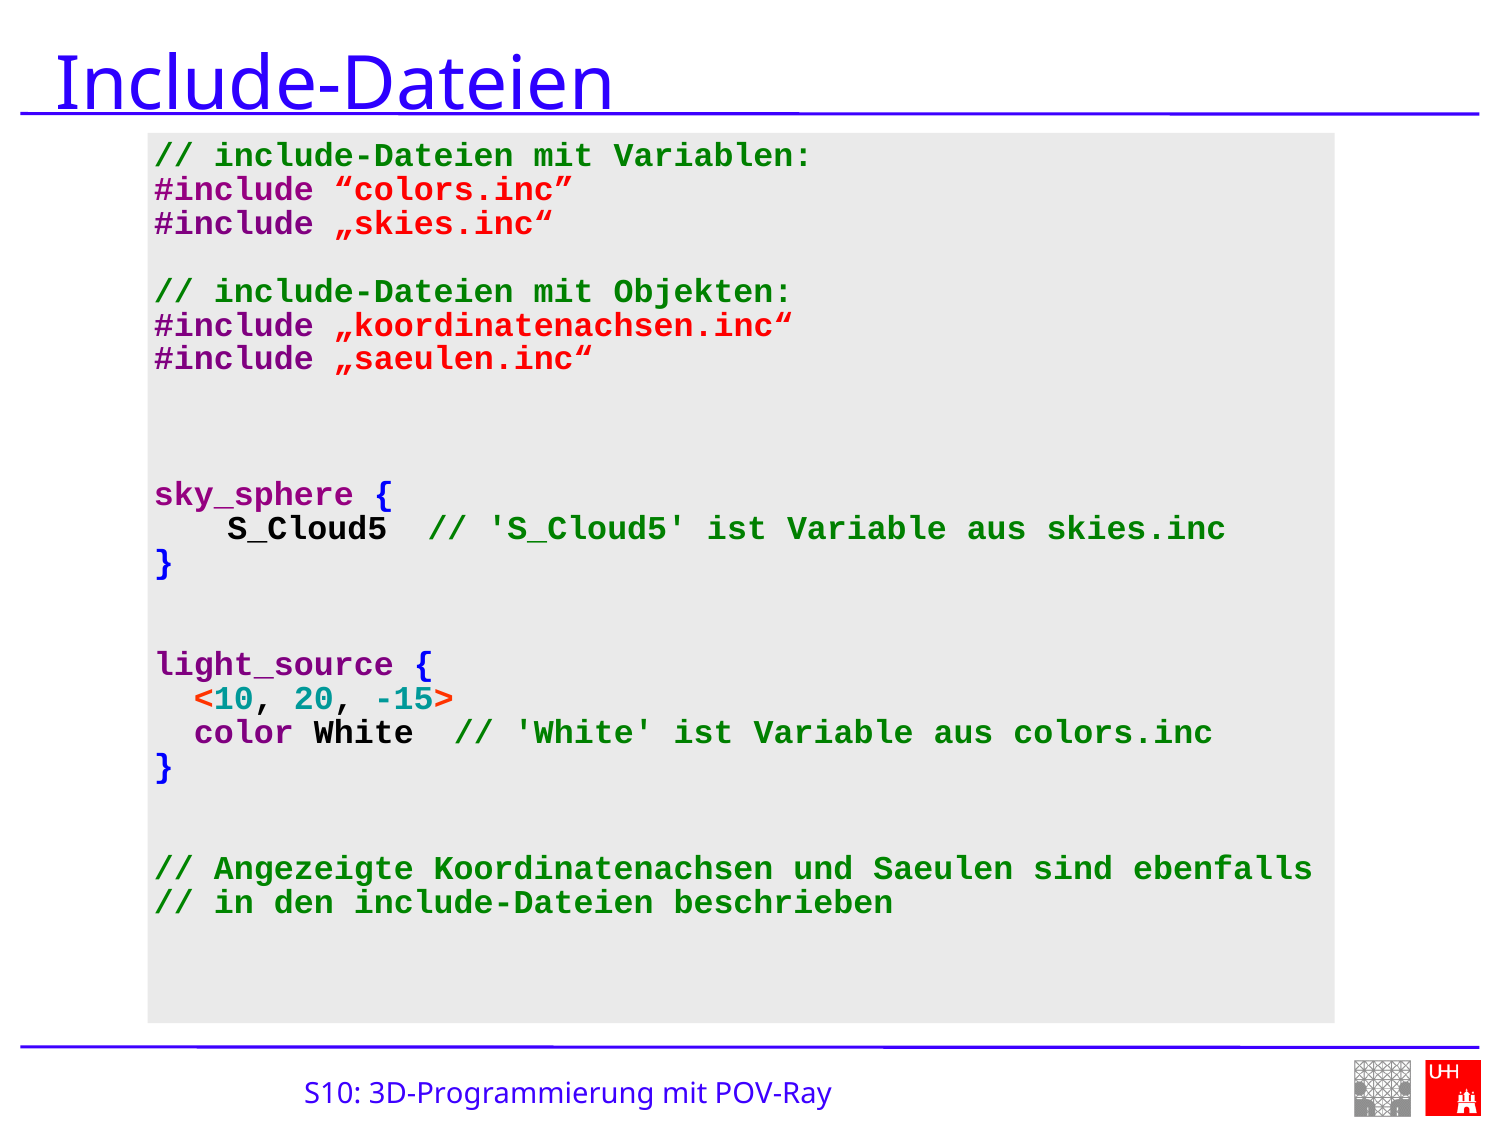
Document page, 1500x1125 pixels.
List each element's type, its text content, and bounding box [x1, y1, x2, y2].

picture [1422, 1058, 1483, 1119]
title Include-Dateien [29, 10, 1152, 115]
picture [1352, 1058, 1414, 1119]
text_box // include-Dateien mit Variablen: #include “colors.inc” #include „skies.inc“ // include-Dateien mit Objekten: #include „koordinatenachsen.inc“ #include „saeulen.inc“ sky_sphere { S_Cloud5 // 'S_Cloud5' ist Variable aus skies.inc } light_source { <10, 20, -15> color White // 'White' ist Variable aus colors.inc } // Angezeigte Koordinatenachsen und Saeulen sind ebenfalls // in den include-Dateien beschrieben [147, 132, 1335, 1024]
